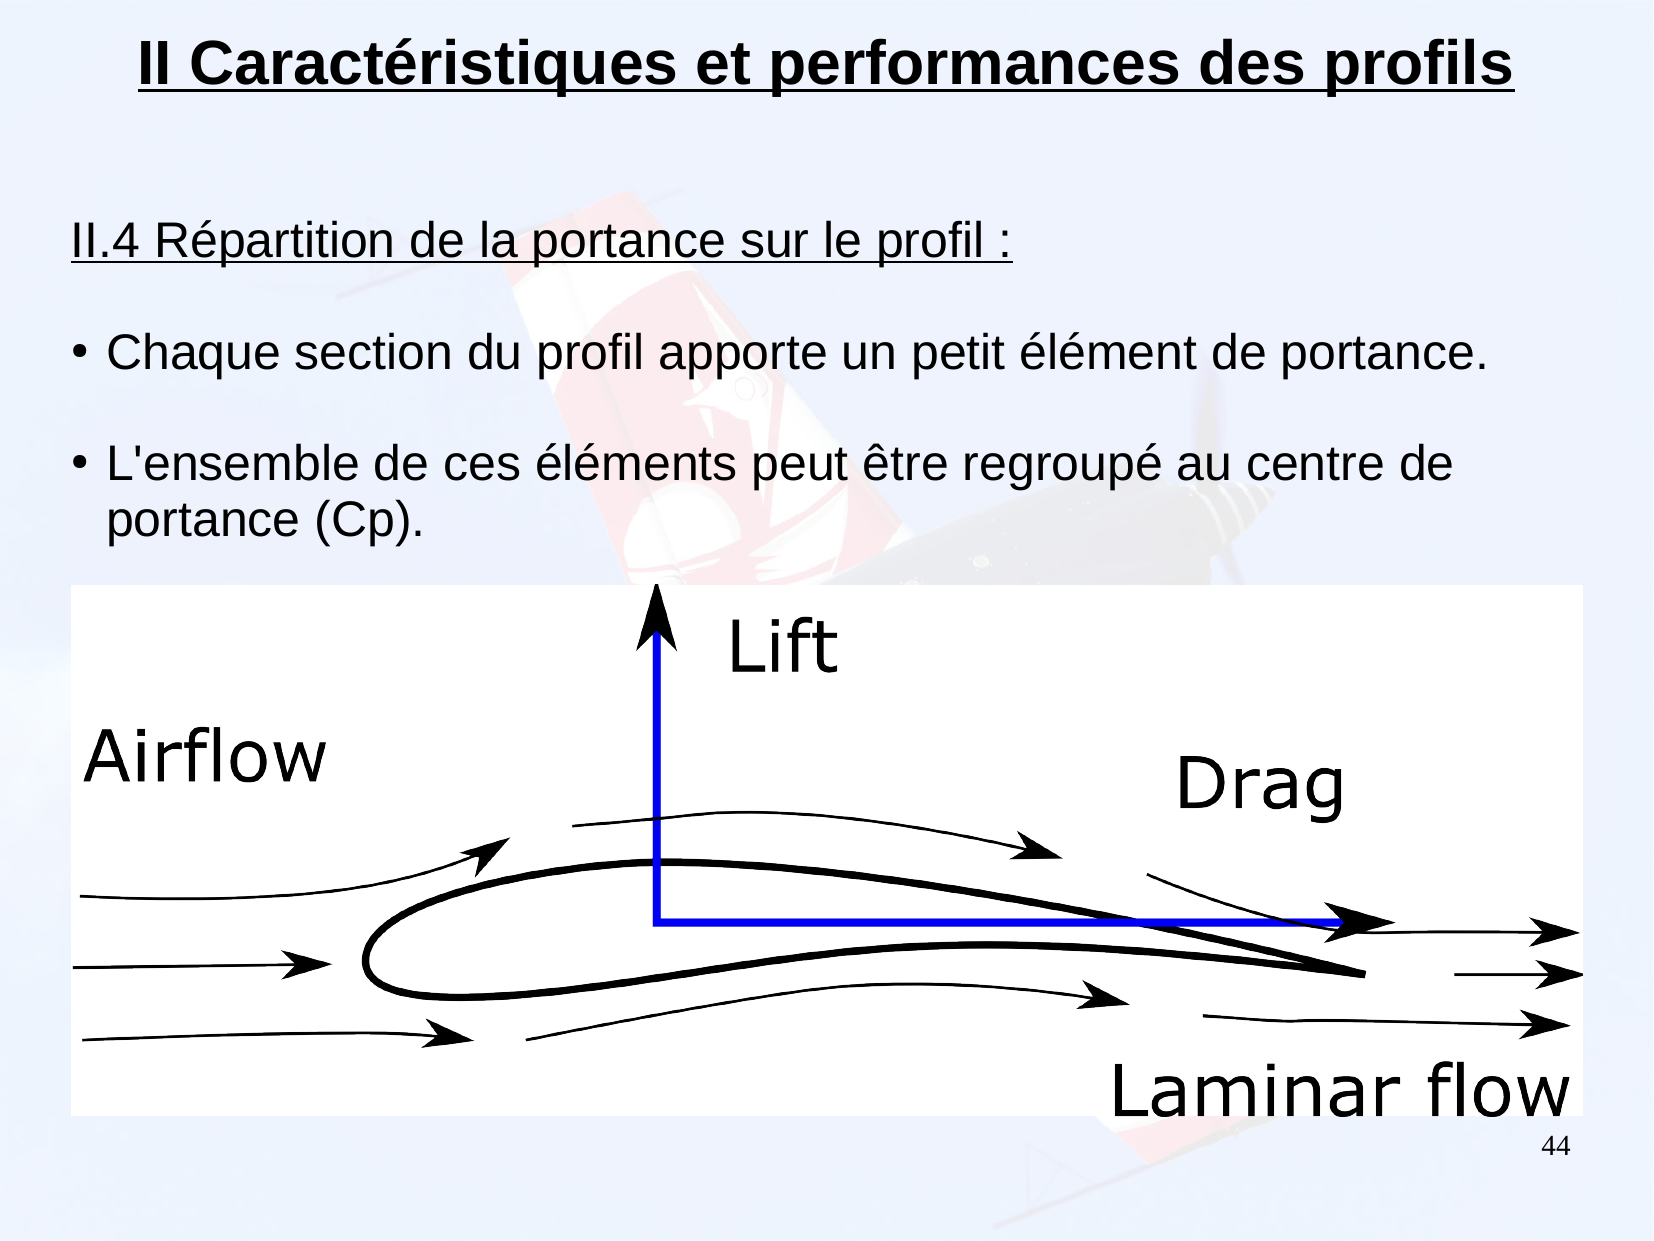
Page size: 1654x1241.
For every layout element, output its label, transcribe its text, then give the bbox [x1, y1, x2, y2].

picture [0, 0, 1654, 1241]
title II Caractéristiques et performances des profils [82, 11, 1571, 115]
subtitle II.4 Répartition de la portance sur le profil : Chaque section du profil apporte un petit élément de portance. L'ensemble de ces éléments peut être regroupé au centre de portance (Cp). [70, 212, 1559, 932]
